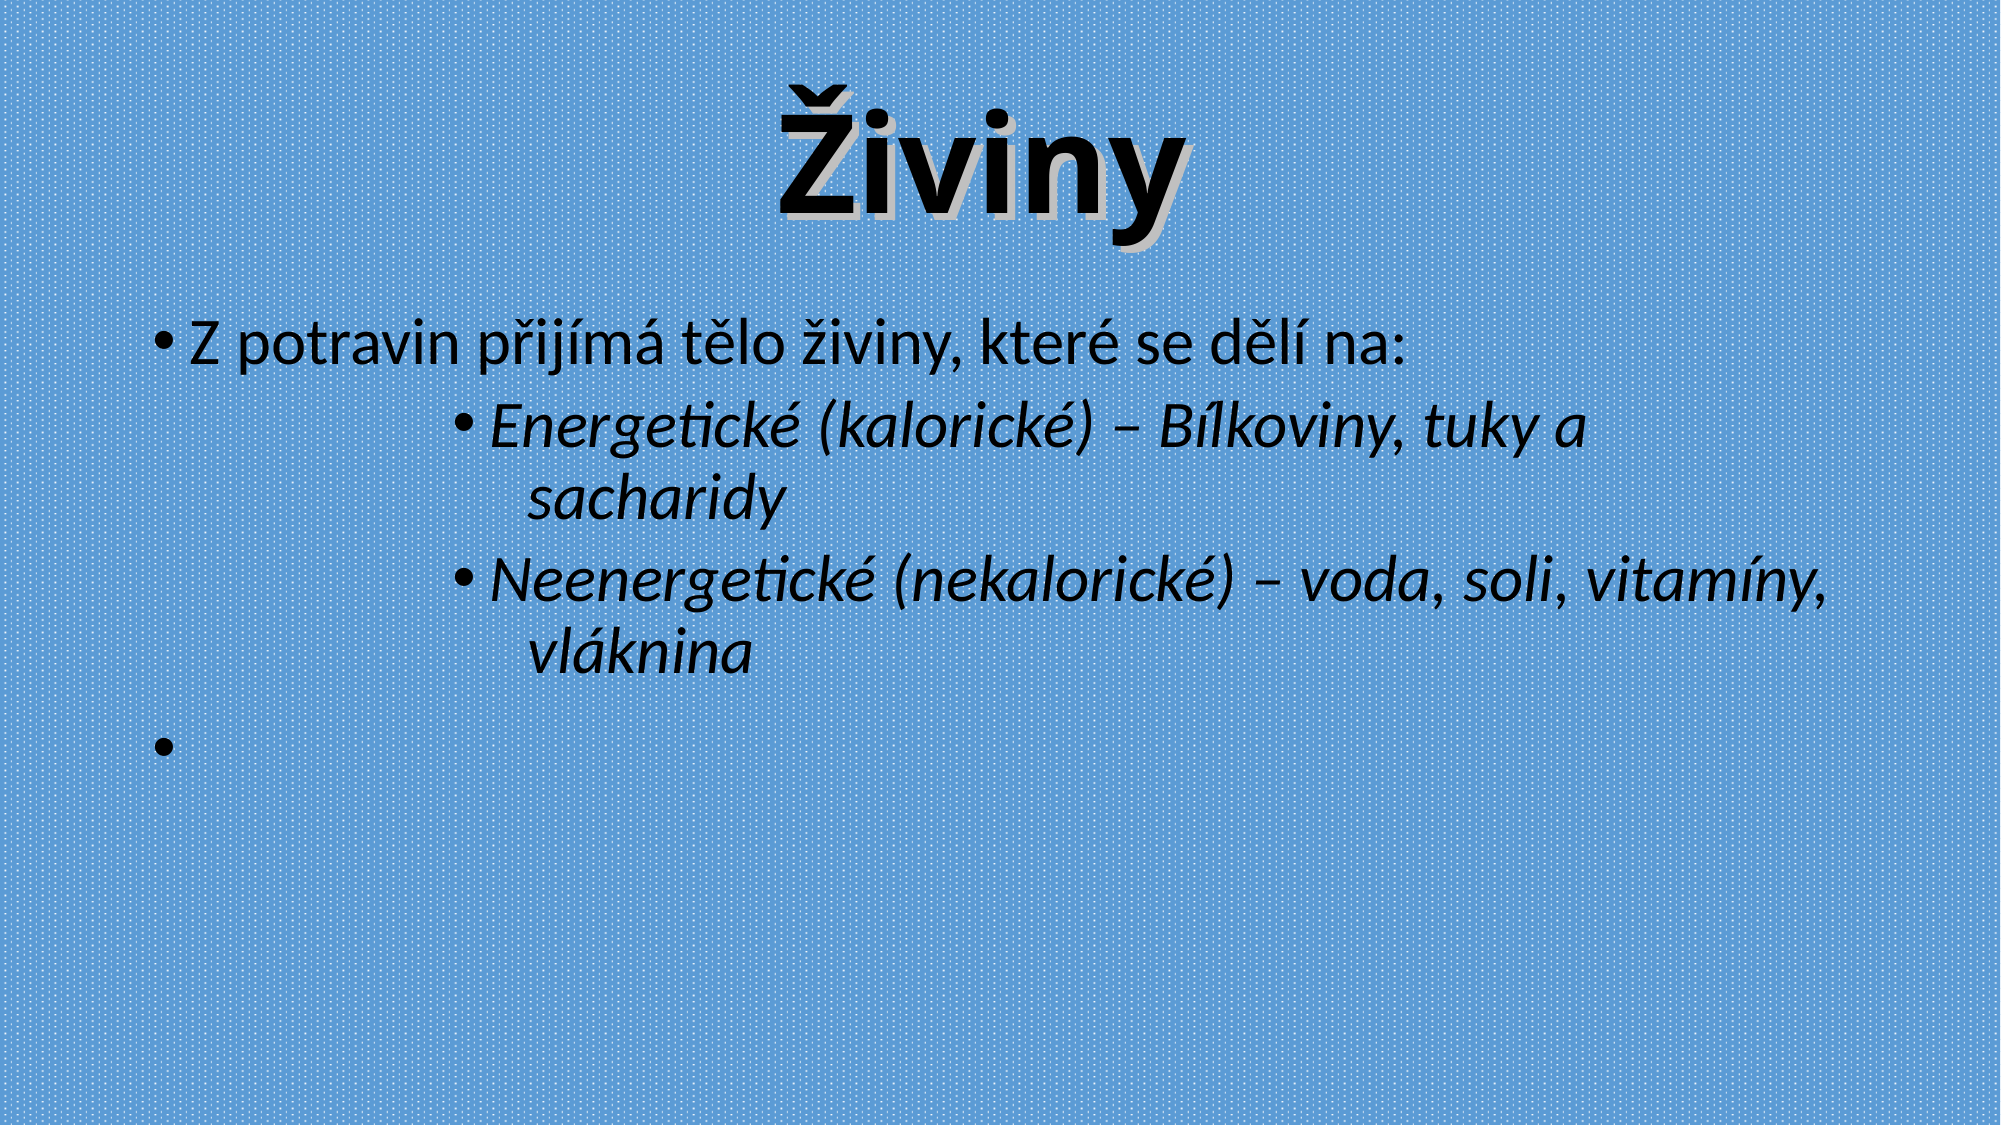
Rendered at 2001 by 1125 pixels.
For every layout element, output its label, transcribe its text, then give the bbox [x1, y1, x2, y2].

list Z potravin přijímá tělo živiny, které se dělí na: Energetické (kalorické) – Bílkoviny, tuky a sacharidy Neenergetické (nekalorické) – voda, soli, vitamíny, vláknina [137, 299, 1863, 1014]
title Živiny [137, 59, 1863, 278]
